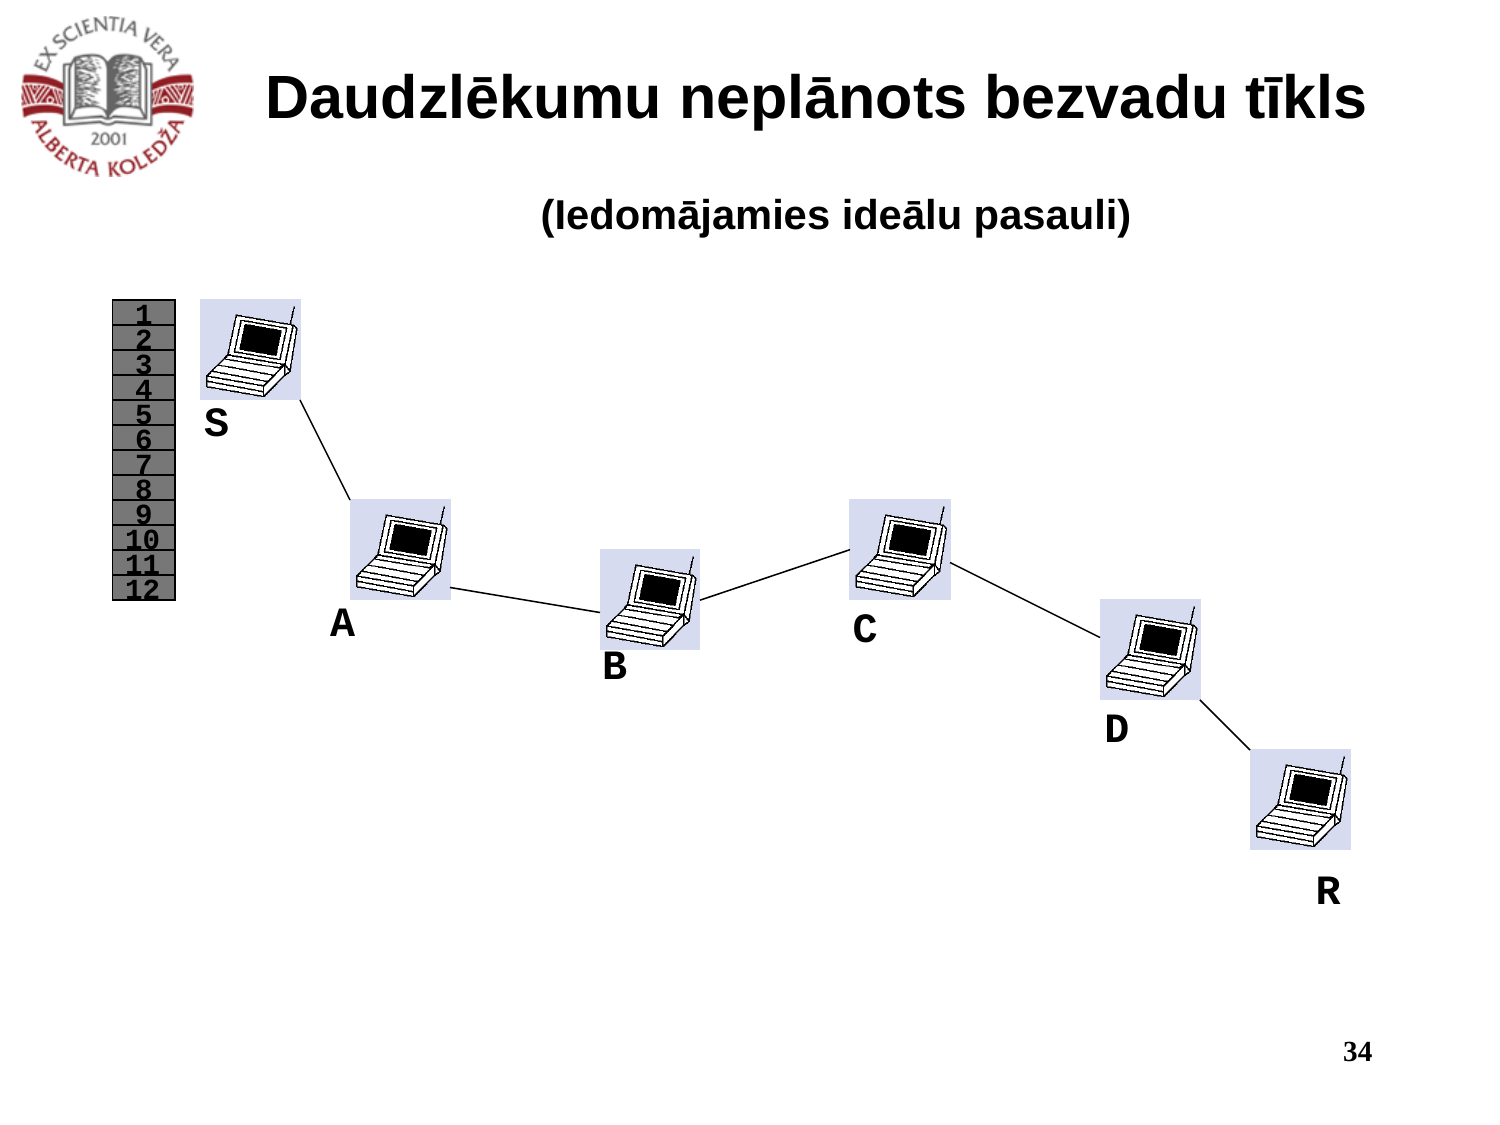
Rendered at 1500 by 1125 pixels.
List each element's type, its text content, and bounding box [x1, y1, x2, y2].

text_box C [837, 592, 893, 659]
title Daudzlēkumu neplānots bezvadu tīkls [187, 44, 1425, 150]
text_box A [315, 587, 370, 653]
chart [200, 299, 301, 400]
text_box 6 [112, 424, 175, 449]
text_box S [189, 387, 244, 454]
text_box B [587, 630, 642, 696]
text_box R [1300, 855, 1356, 921]
text_box 5 [112, 399, 175, 424]
text_box 10 [112, 524, 175, 549]
chart [849, 500, 951, 601]
text_box 2 [112, 324, 175, 349]
text_box 9 [112, 499, 175, 524]
text_box 12 [112, 574, 175, 600]
chart [1100, 600, 1201, 700]
text_box 10 [148, 533, 154, 546]
picture [21, 16, 194, 177]
text_box 4 [112, 374, 175, 399]
chart [600, 549, 700, 651]
text_box 11 [112, 549, 175, 574]
text_box 7 [112, 449, 175, 474]
text_box D [1089, 692, 1145, 759]
text_box 1 [112, 299, 175, 324]
text_box (Iedomājamies ideālu pasauli) [525, 180, 1147, 246]
chart [350, 500, 451, 601]
text_box 8 [112, 474, 175, 499]
text_box 3 [112, 349, 175, 374]
text_box <skaitlis> [1074, 1025, 1388, 1101]
chart [1250, 750, 1351, 850]
